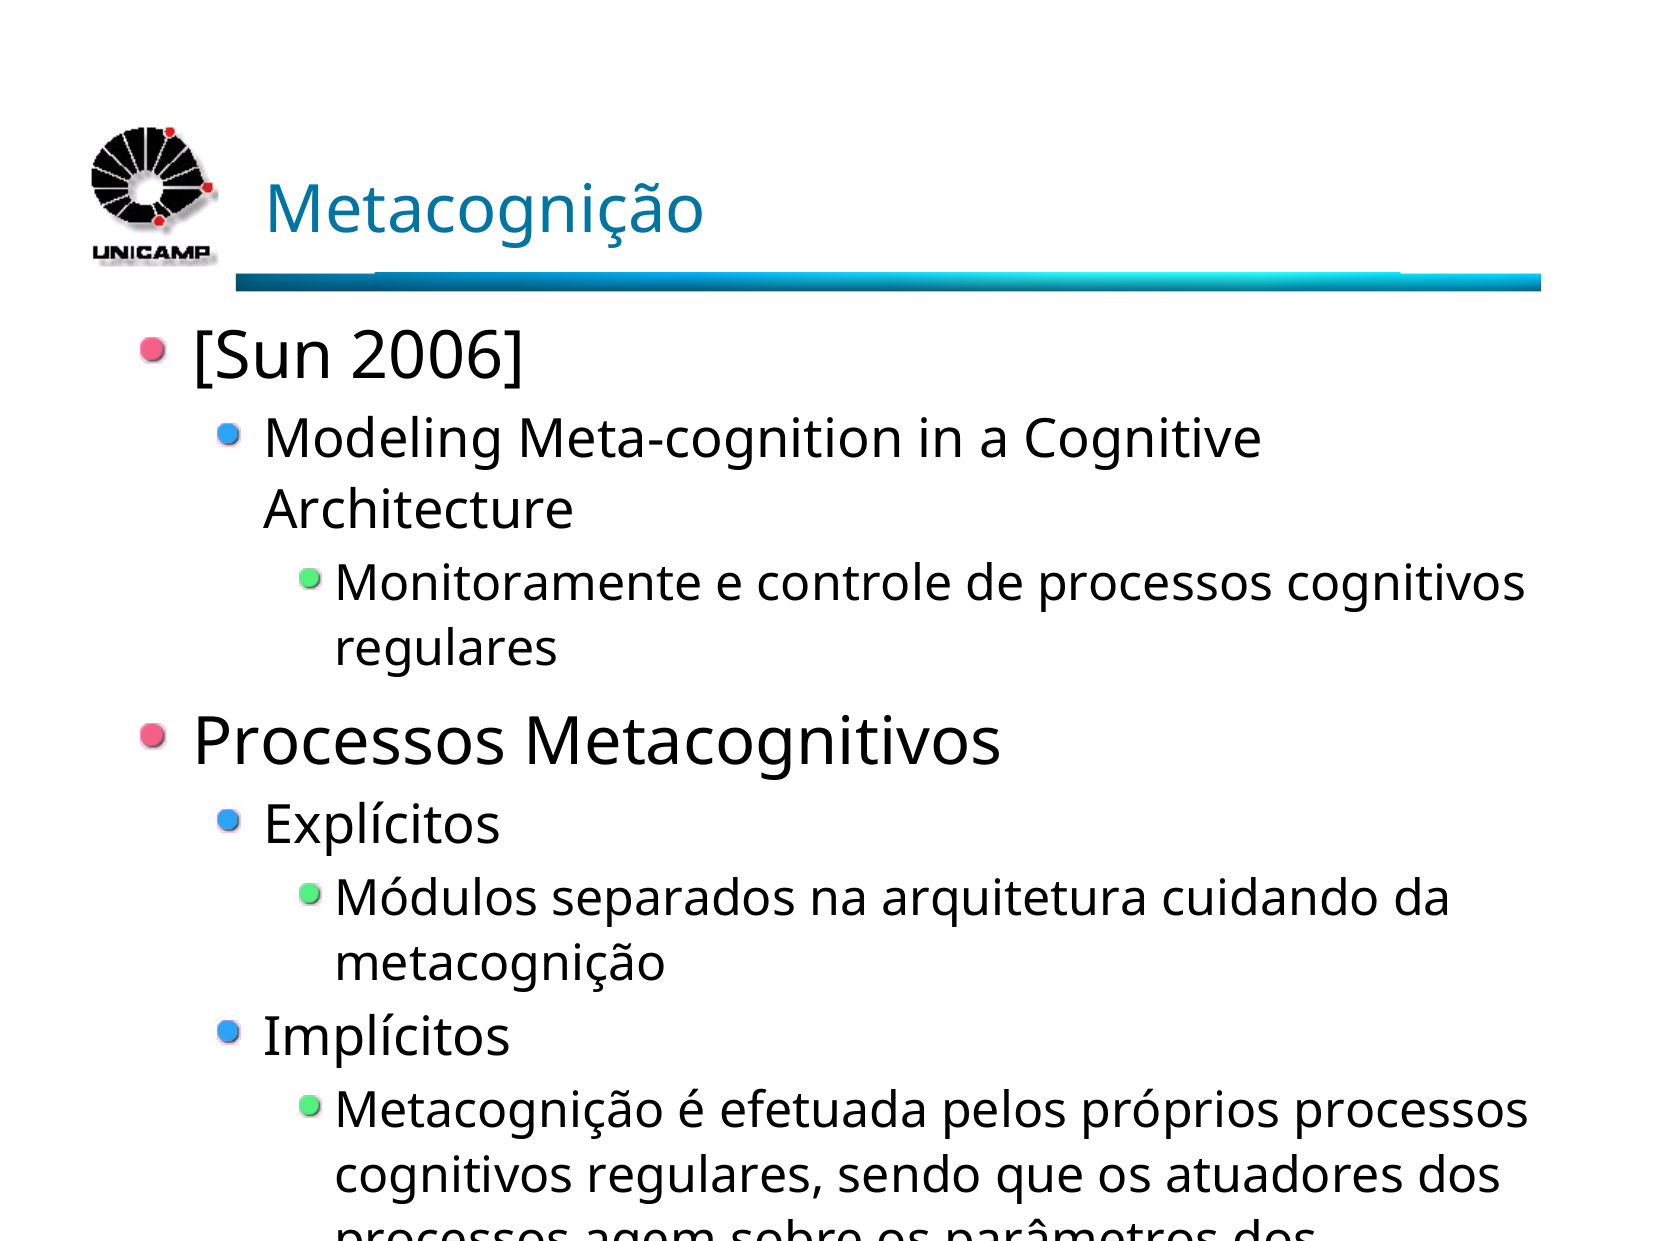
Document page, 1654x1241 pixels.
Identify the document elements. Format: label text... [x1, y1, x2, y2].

title Metacognição [264, 57, 1534, 250]
list [Sun 2006] Modeling Meta-cognition in a Cognitive Architecture Monitoramente e controle de processos cognitivos regulares Processos Metacognitivos Explícitos Módulos separados na arquitetura cuidando da metacognição Implícitos Metacognição é efetuada pelos próprios processos cognitivos regulares, sendo que os atuadores dos processos agem sobre os parâmetros dos processos [121, 309, 1534, 1167]
picture [125, 272, 1654, 295]
